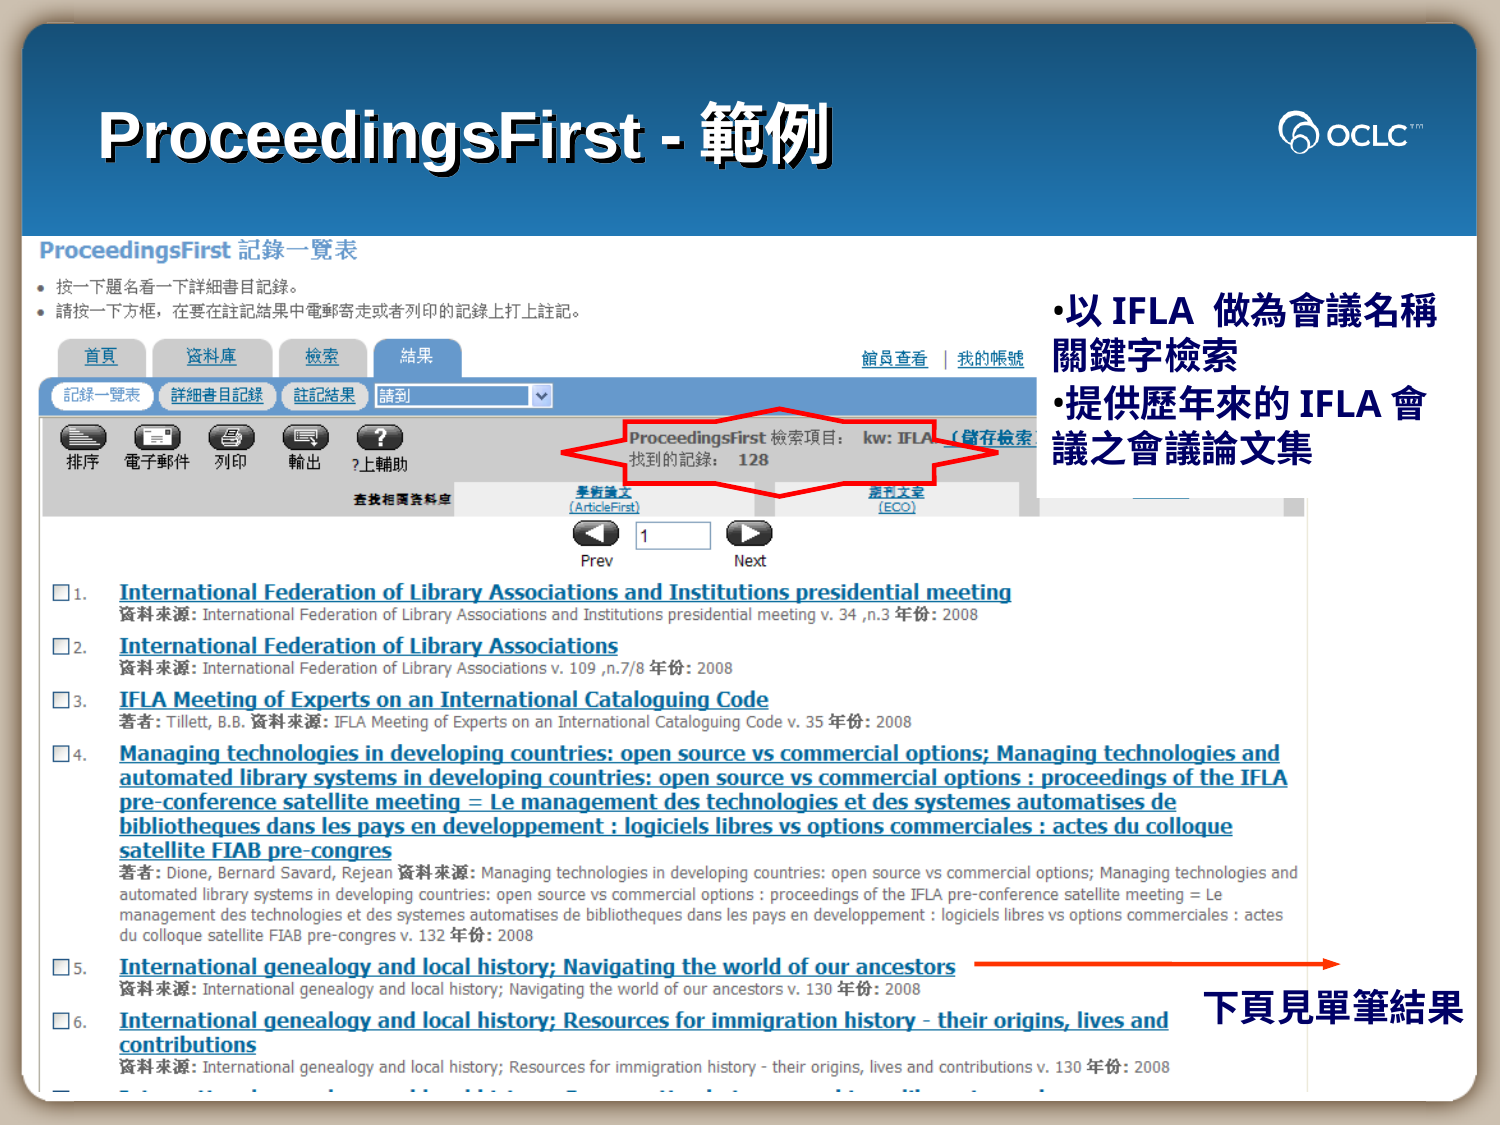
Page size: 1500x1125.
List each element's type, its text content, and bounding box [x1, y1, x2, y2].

picture [35, 238, 1312, 1092]
text_box 下頁見單筆結果 [1187, 976, 1500, 1037]
text_box ProceedingsFirst -範例 [83, 81, 1222, 183]
text_box 以IFLA 做為會議名稱關鍵字檢索 提供歷年來的IFLA會議之會議論文集 [1036, 279, 1474, 498]
